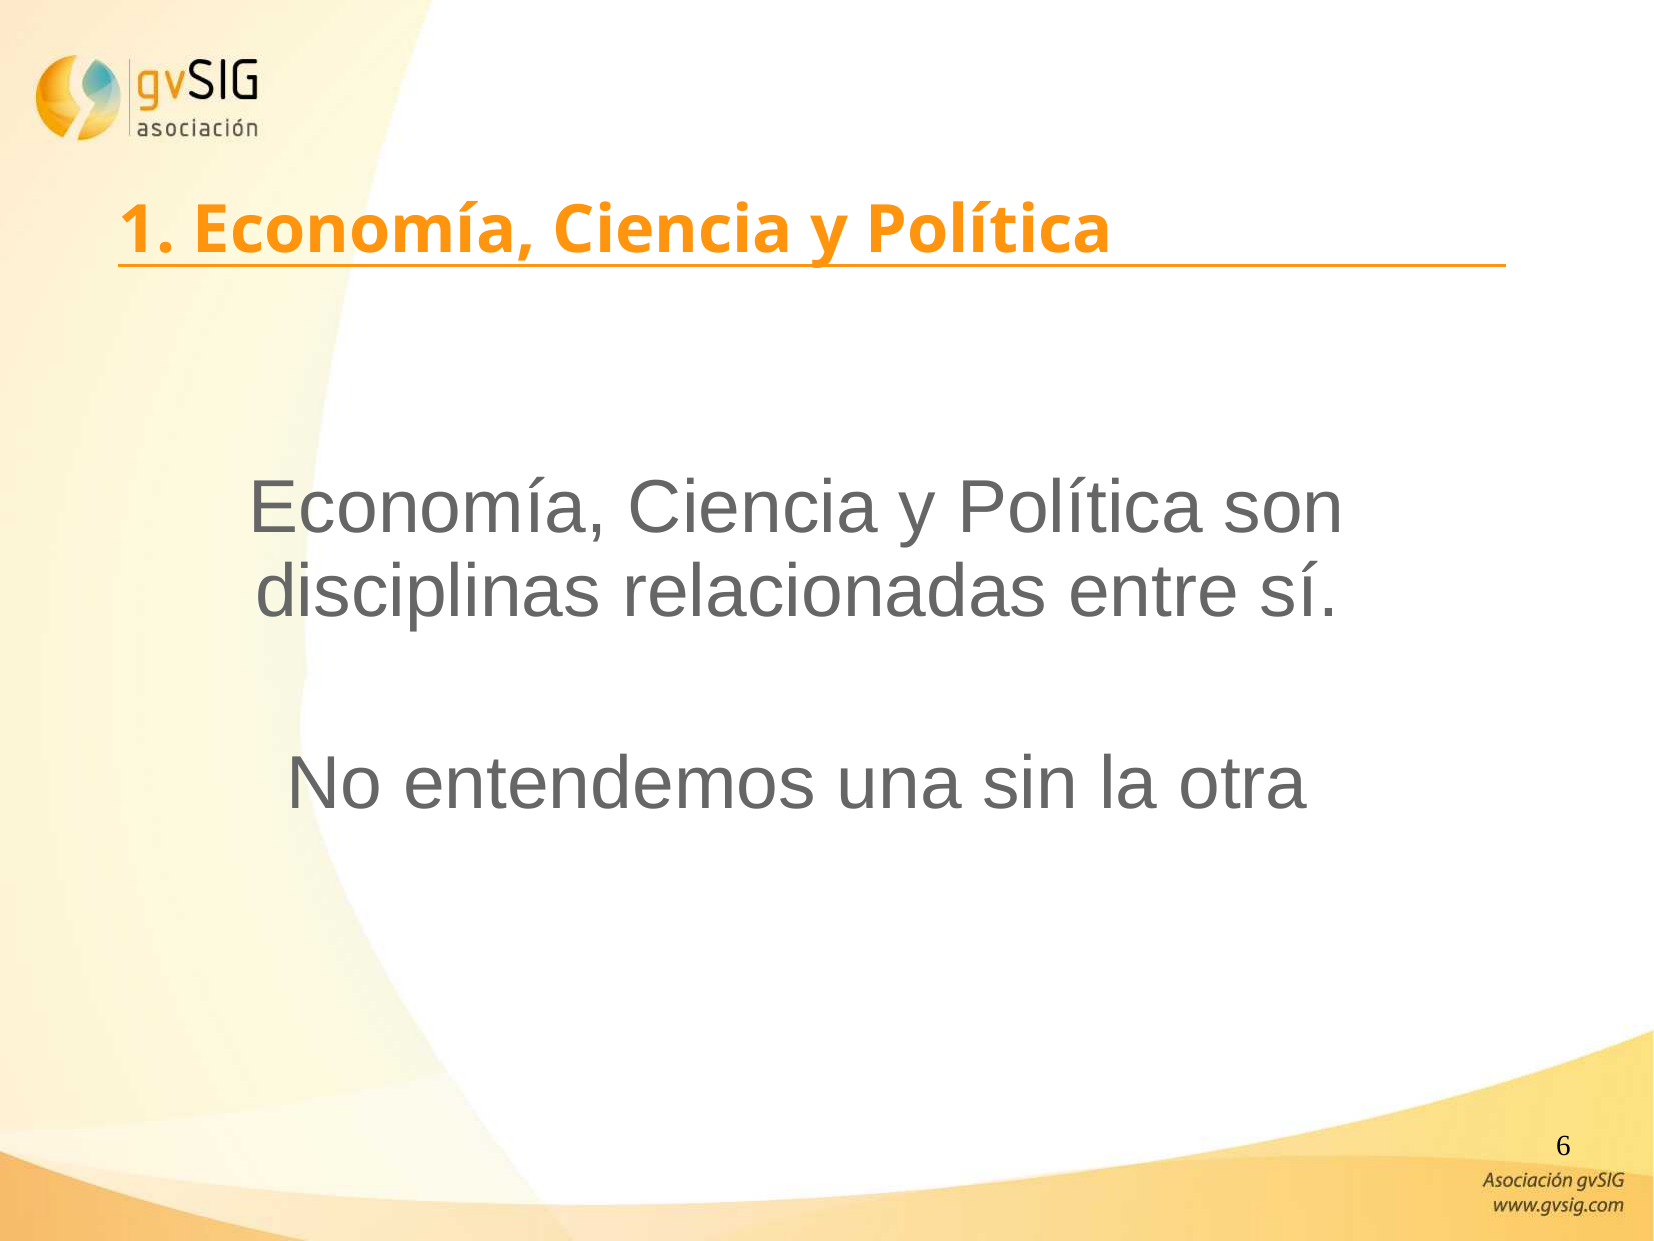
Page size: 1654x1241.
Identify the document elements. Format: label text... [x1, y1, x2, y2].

picture [0, 0, 1654, 1241]
text_box Economía, Ciencia y Política son disciplinas relacionadas entre sí. No entendemos una sin la otra [88, 265, 1506, 928]
title 1. Economía, Ciencia y Política [118, 177, 1607, 276]
